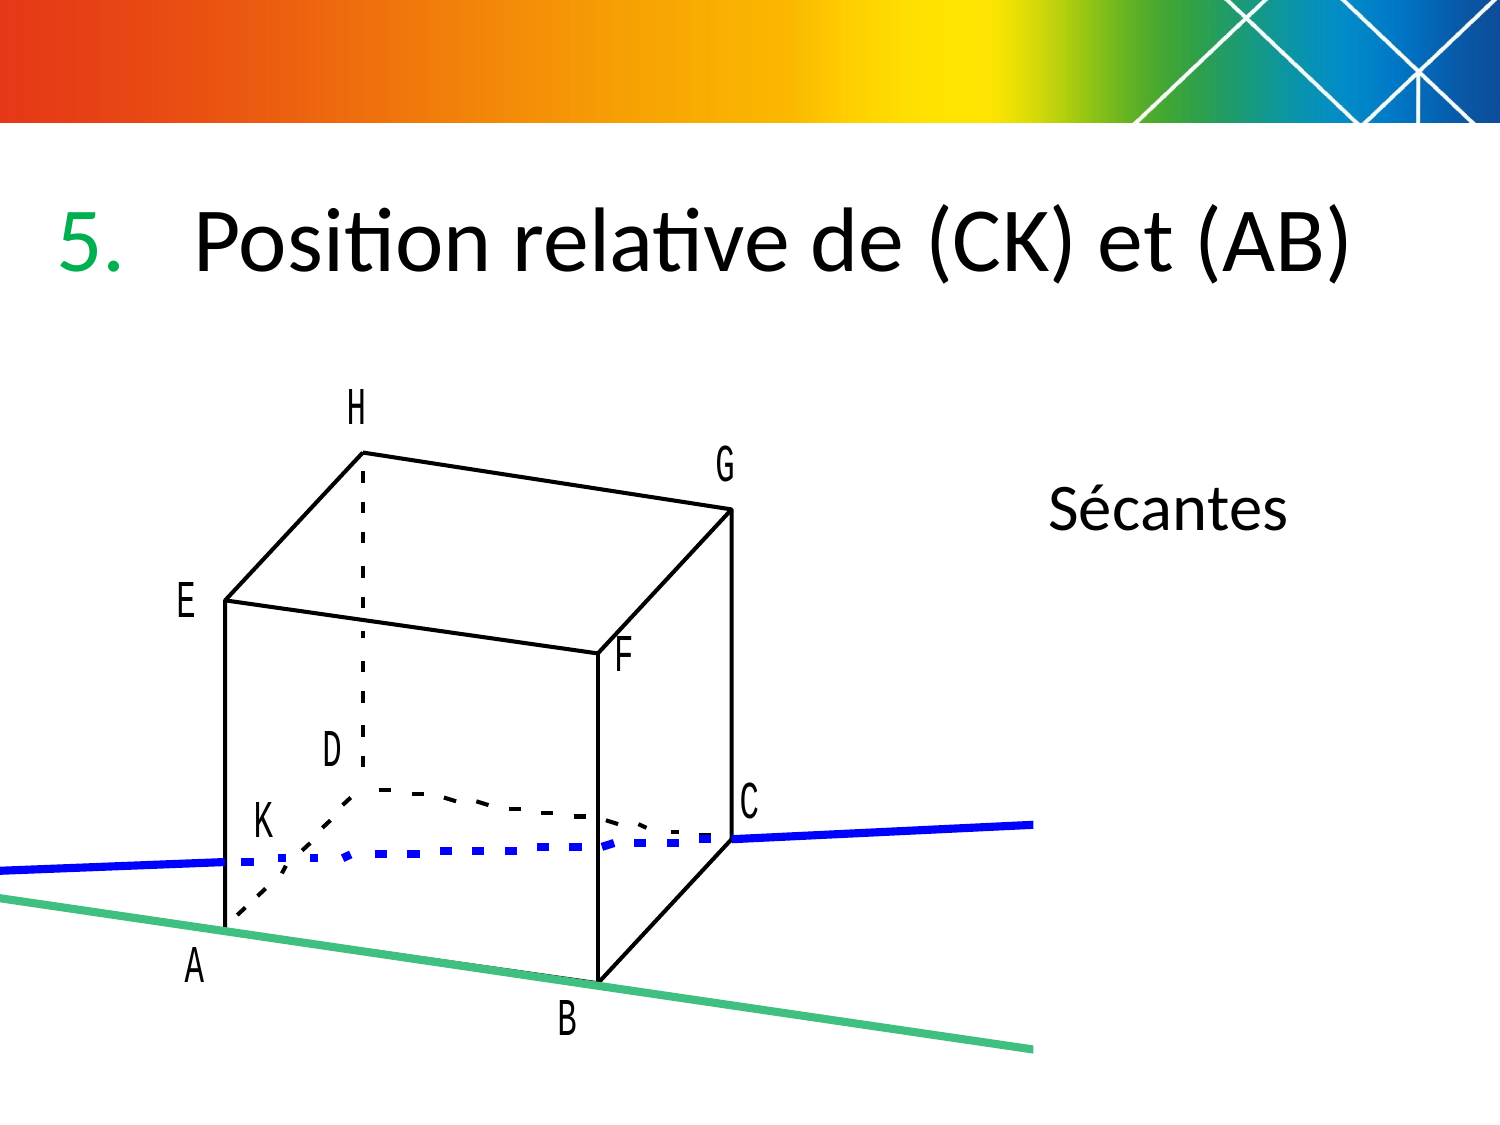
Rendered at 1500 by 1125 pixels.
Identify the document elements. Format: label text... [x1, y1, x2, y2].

title Position relative de (CK) et (AB) [41, 163, 1500, 305]
picture [0, 0, 1359, 123]
picture [0, 321, 1034, 1123]
text_box Sécantes [1034, 456, 1459, 552]
picture [1340, 0, 1500, 123]
